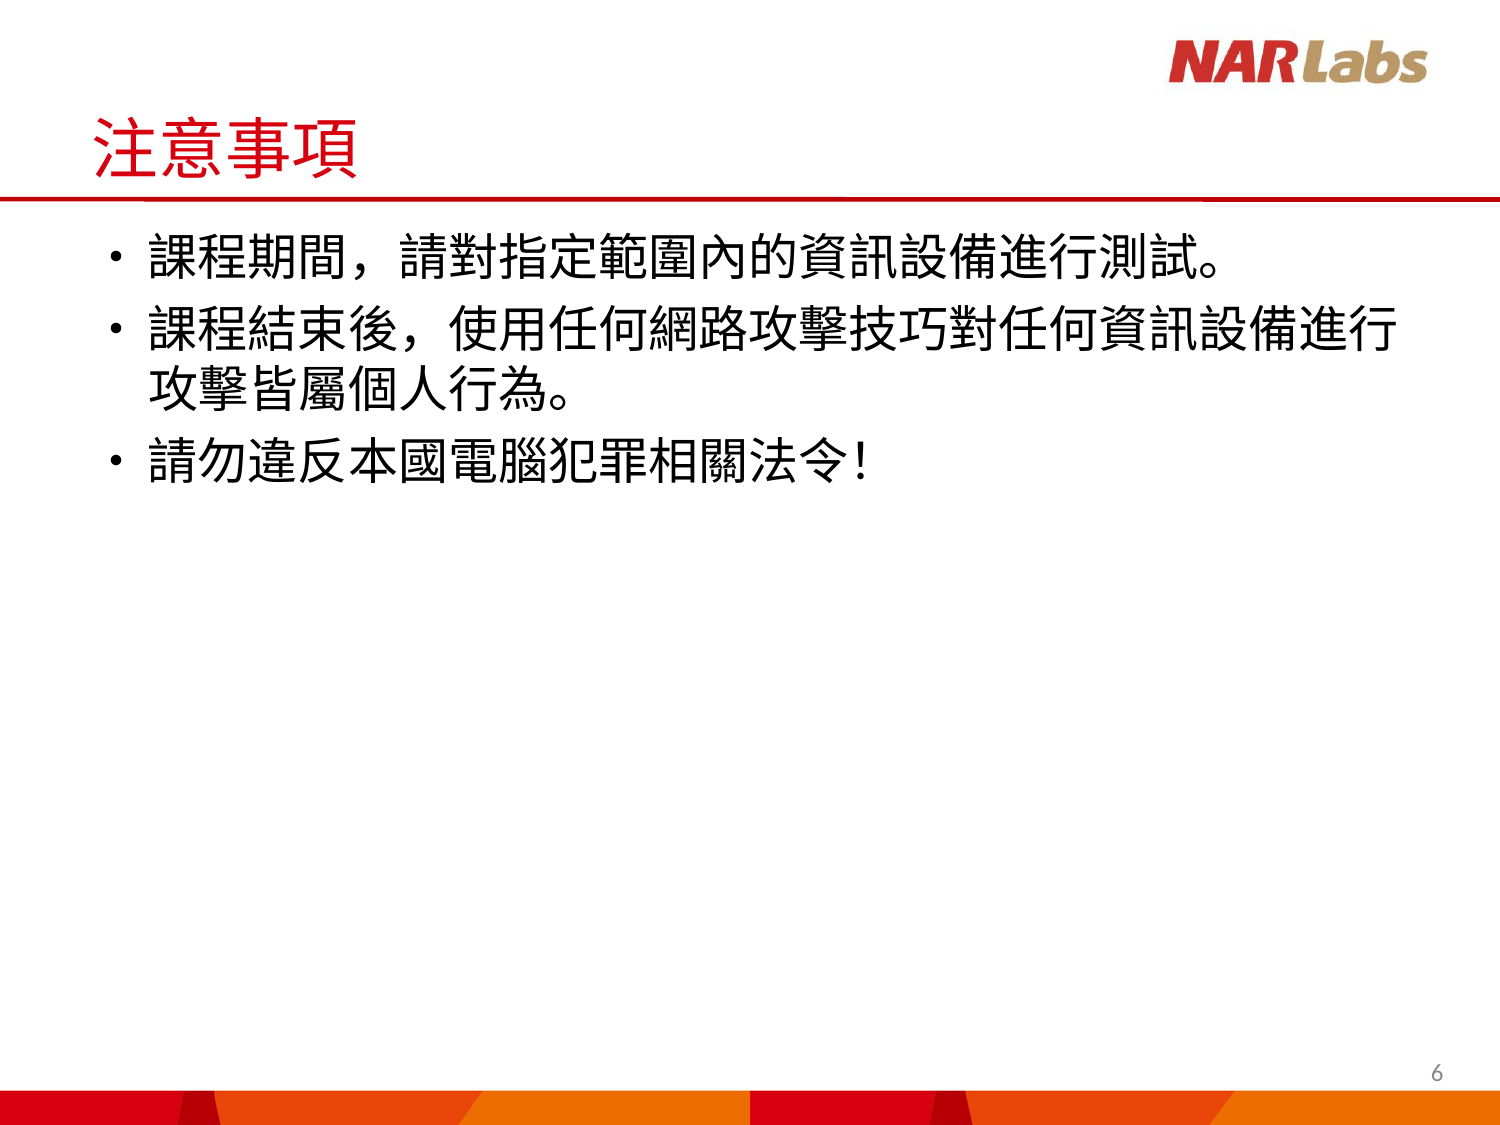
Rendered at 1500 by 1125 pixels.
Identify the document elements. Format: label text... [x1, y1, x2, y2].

text_box 5 [1414, 1056, 1448, 1090]
title 注意事項 [89, 107, 1411, 189]
text_box • 課程期間，請對指定範圍內的資訊設備進行測試。 • 課程結束後，使用任何網路攻擊技巧對任何資訊設備進行 攻擊皆屬個人行為。 • 請勿違反本國電腦犯罪相關法令！ [89, 225, 1401, 492]
